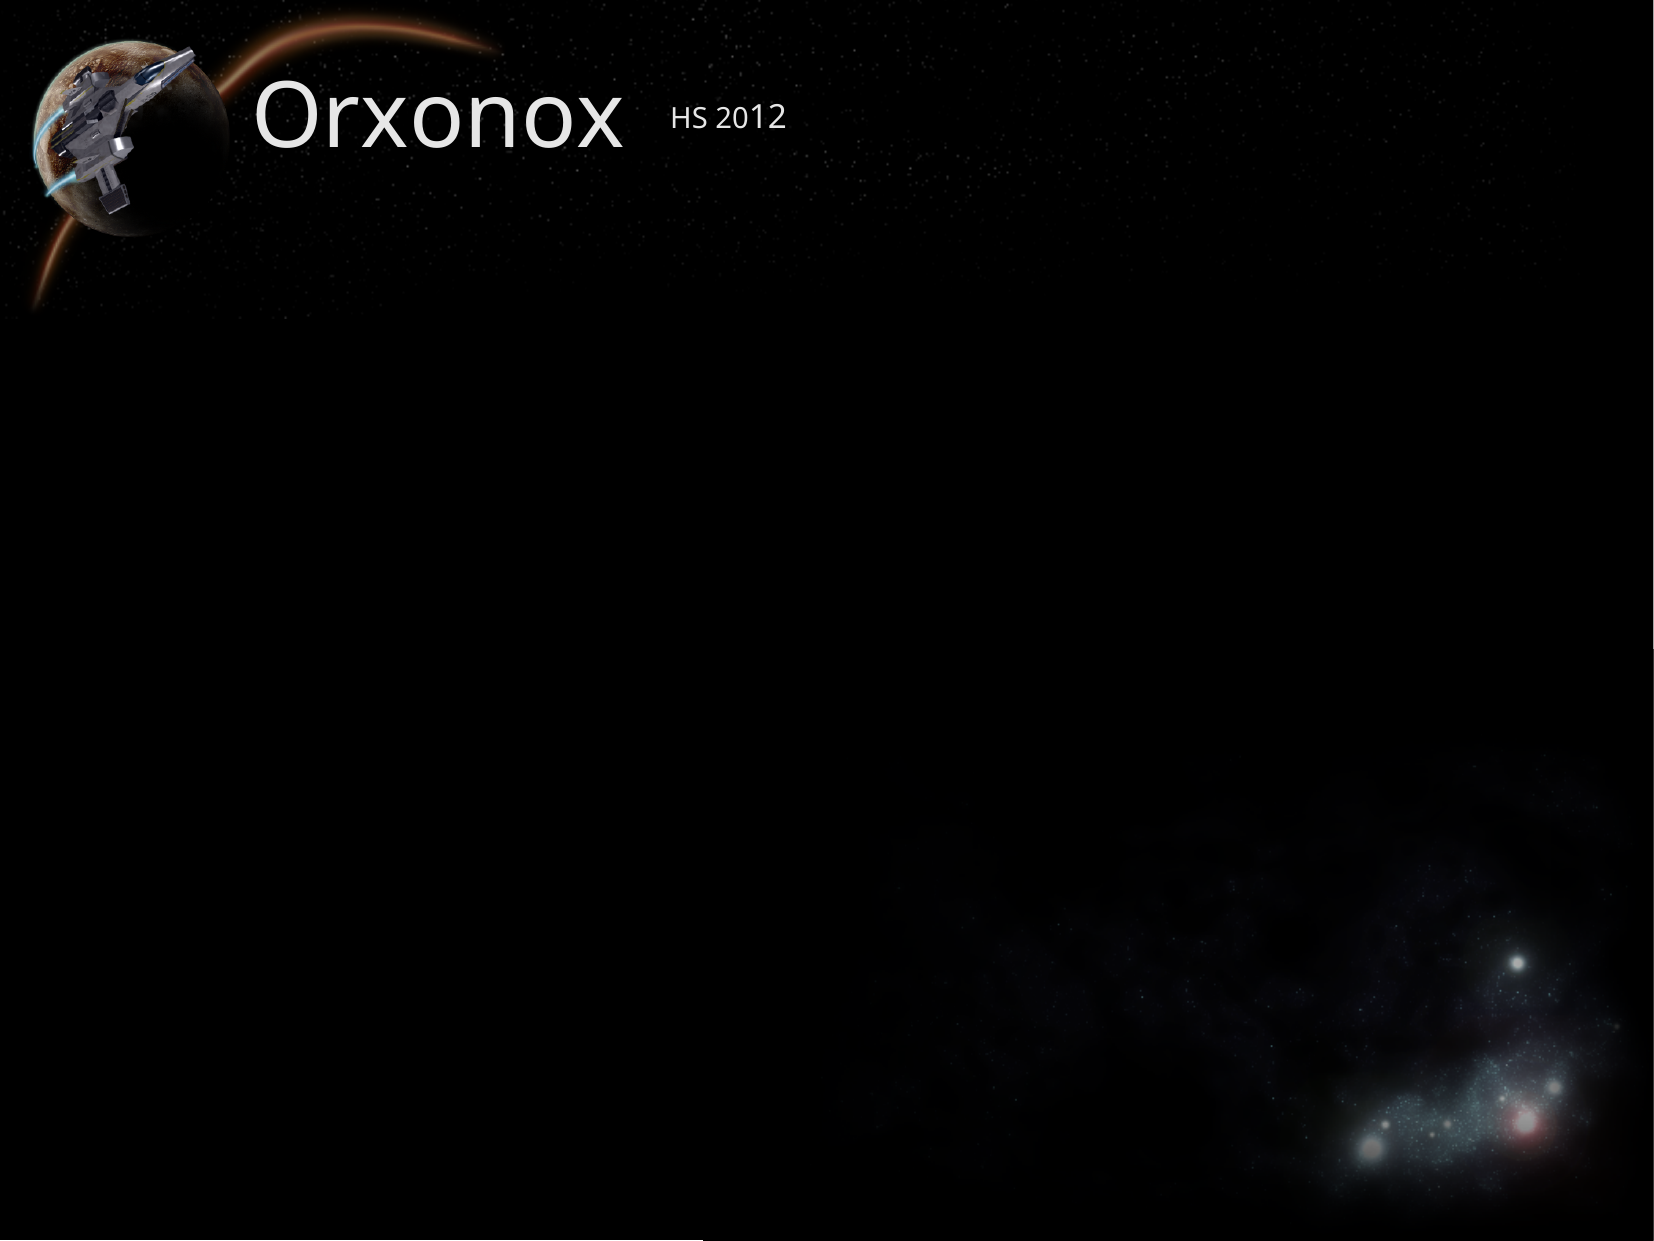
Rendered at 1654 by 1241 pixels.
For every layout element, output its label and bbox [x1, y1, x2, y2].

picture [703, 649, 1654, 1241]
picture [0, 0, 1607, 443]
